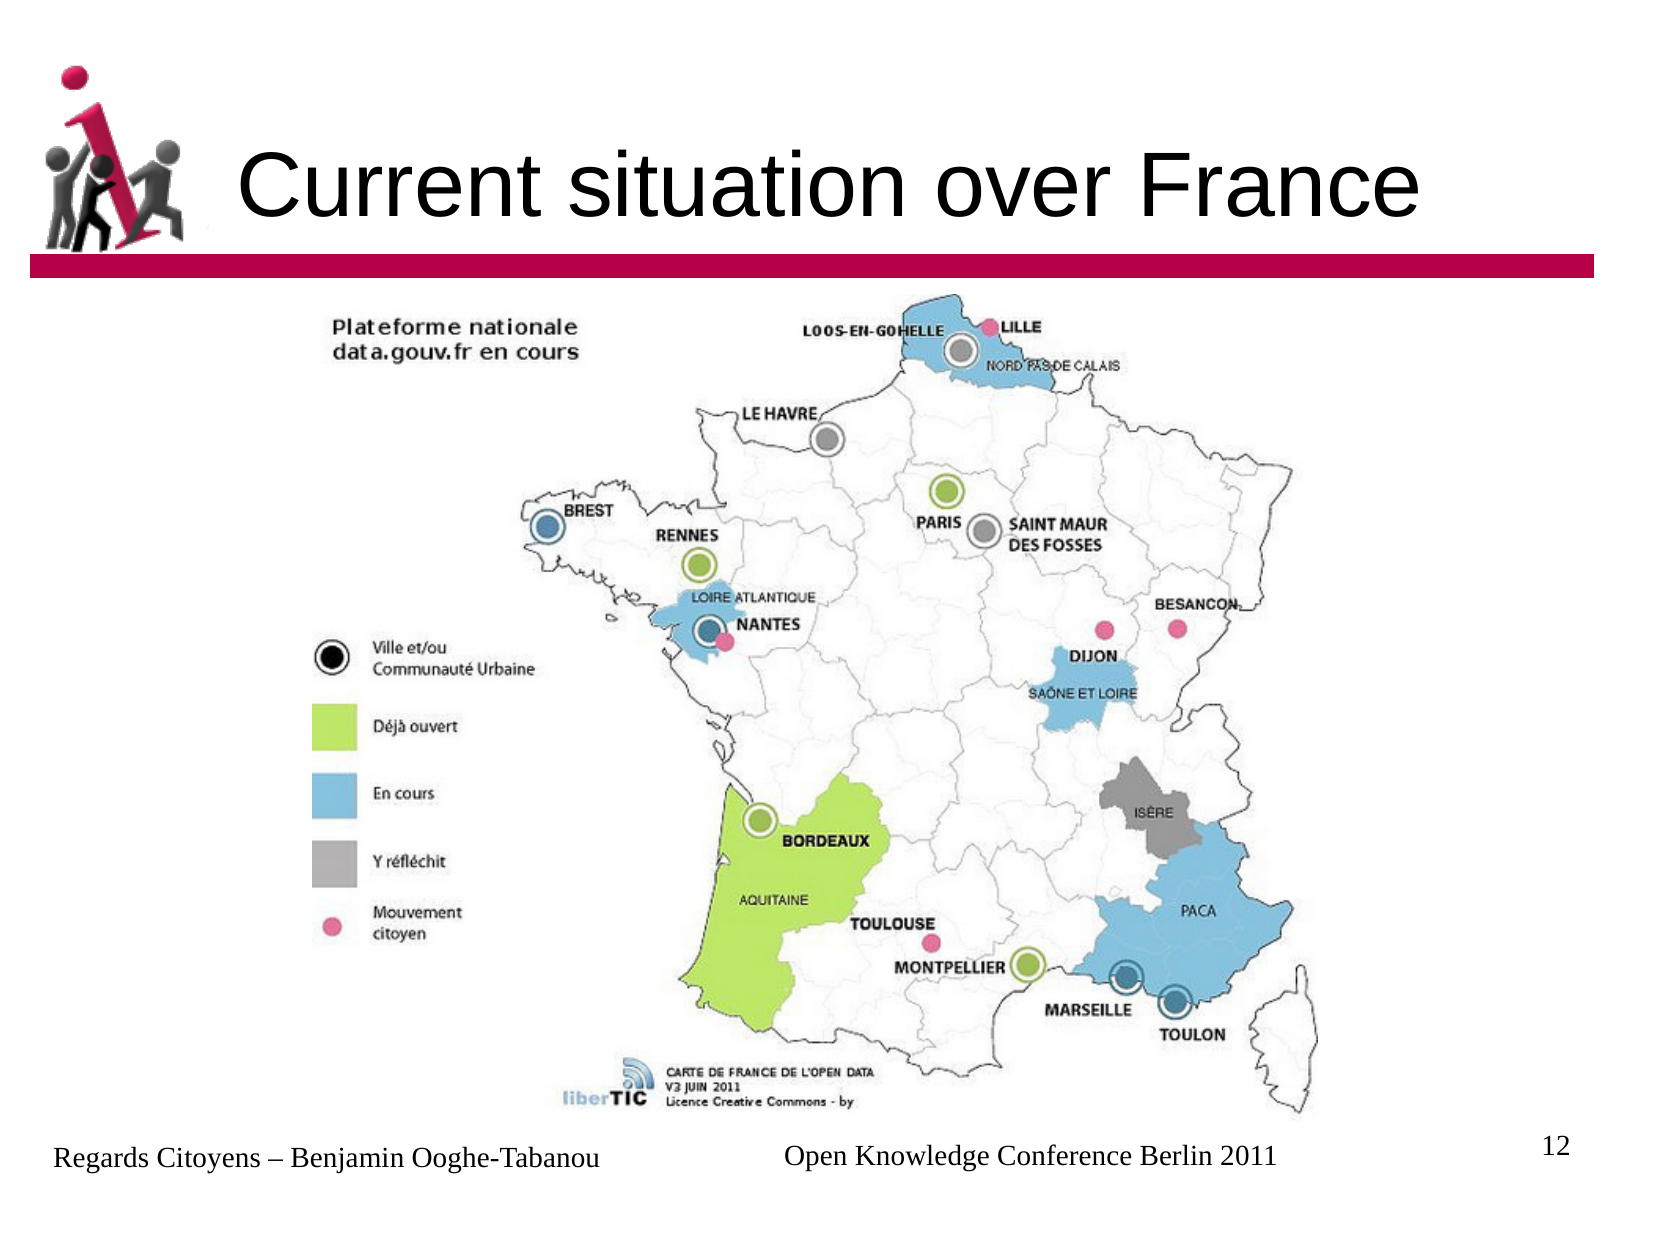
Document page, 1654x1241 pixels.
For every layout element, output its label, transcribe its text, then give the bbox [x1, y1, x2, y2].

picture [312, 294, 1318, 1123]
picture [29, 60, 210, 254]
title Current situation over France [236, 88, 1654, 281]
